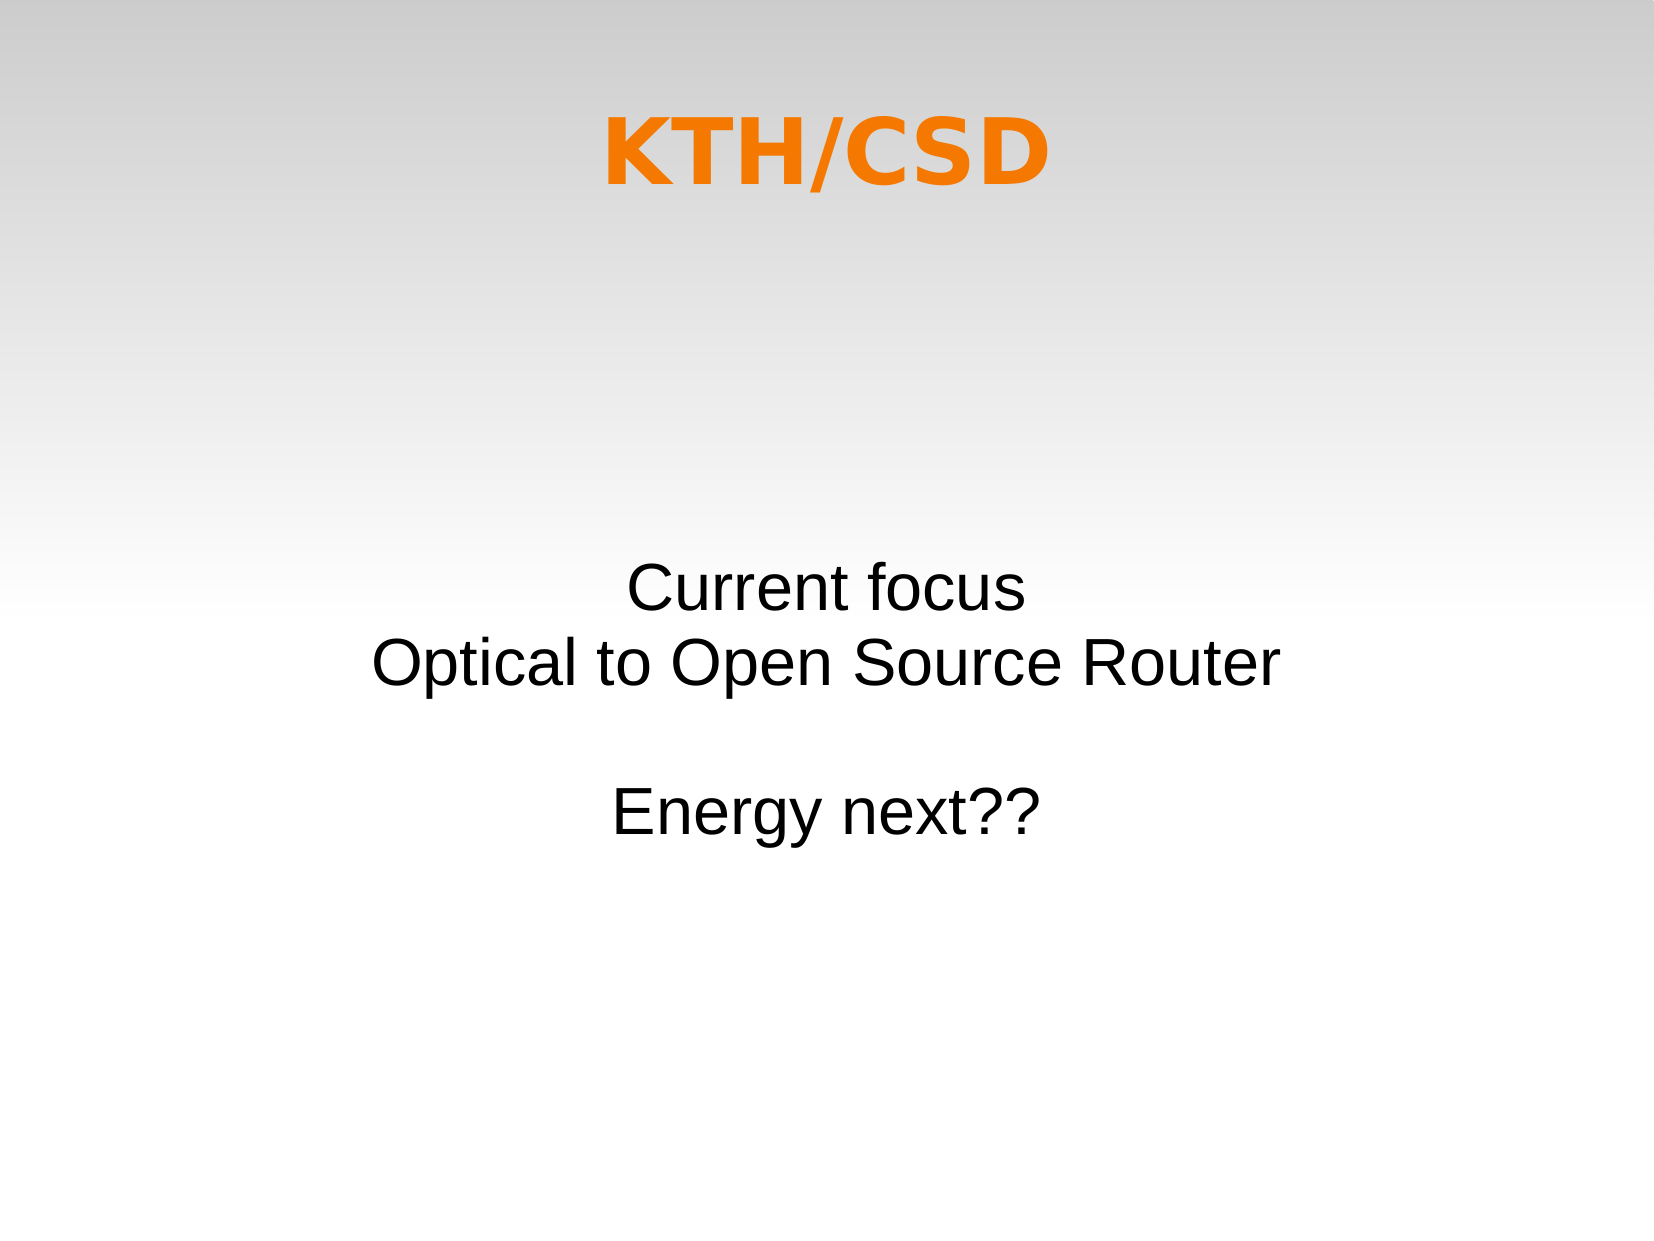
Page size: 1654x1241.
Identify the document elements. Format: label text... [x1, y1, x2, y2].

subtitle Current focus Optical to Open Source Router Energy next?? [82, 290, 1571, 1109]
title KTH/CSD [82, 49, 1571, 257]
